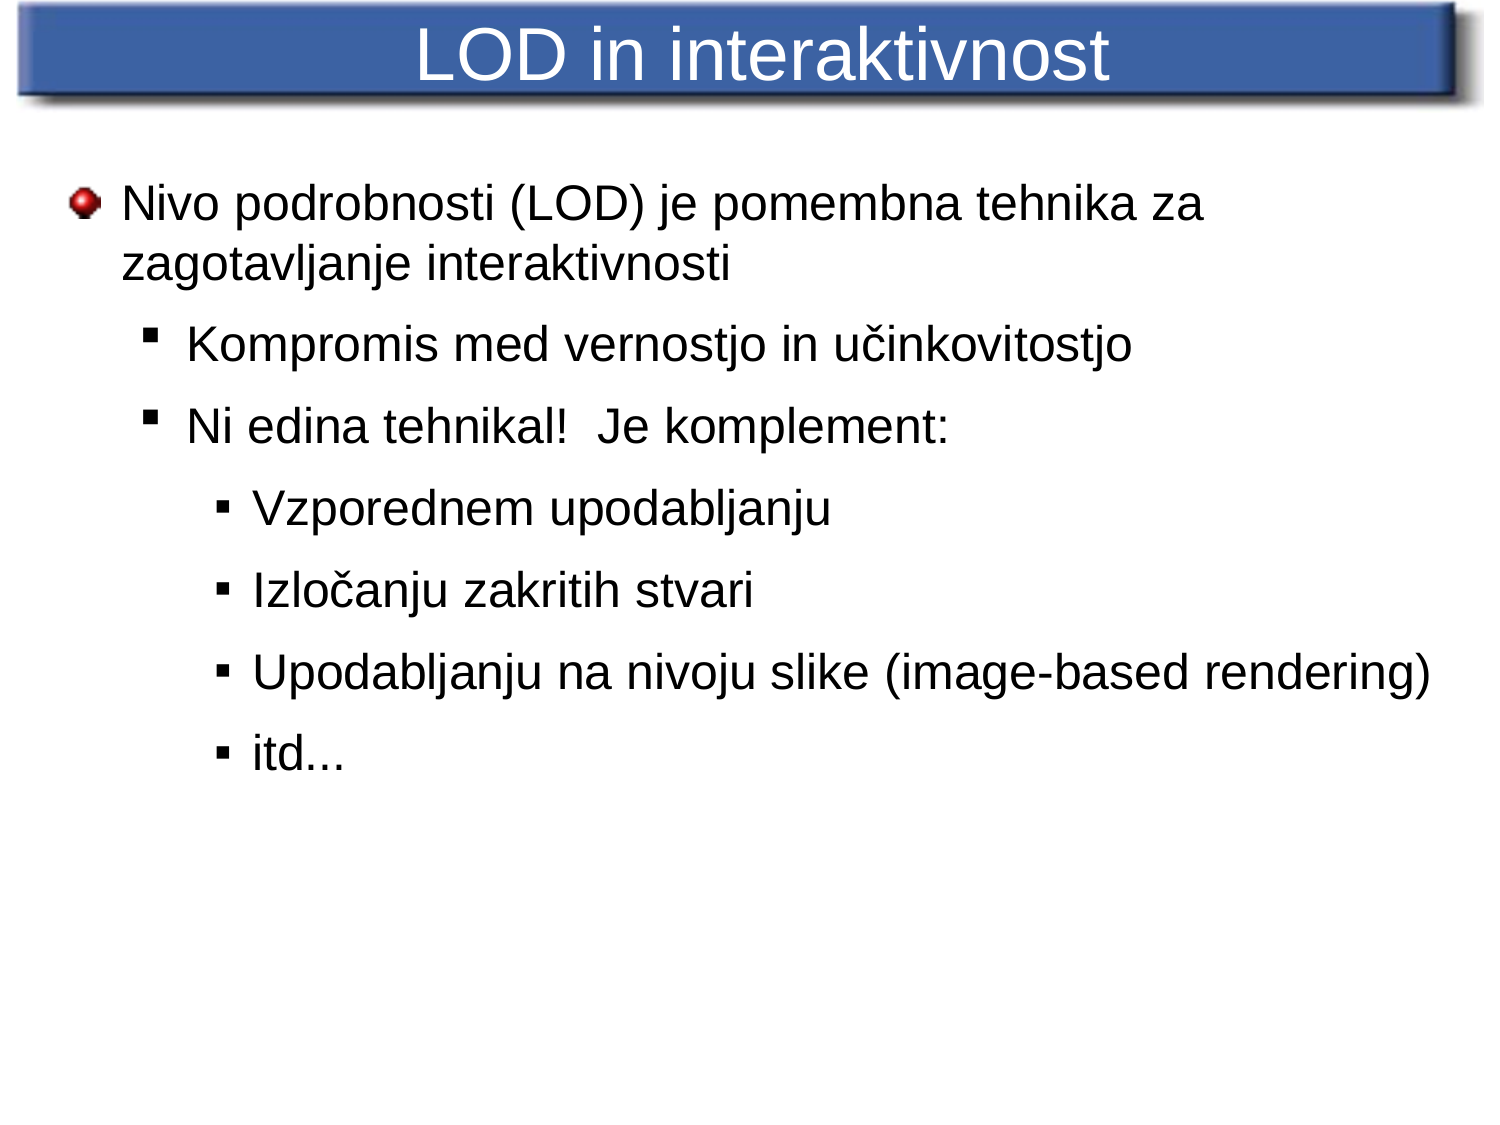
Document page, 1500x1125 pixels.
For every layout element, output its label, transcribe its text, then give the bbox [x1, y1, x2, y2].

title LOD in interaktivnost [24, 0, 1500, 103]
picture [16, 0, 1484, 113]
list Nivo podrobnosti (LOD) je pomembna tehnika za zagotavljanje interaktivnosti Kompromis med vernostjo in učinkovitostjo Ni edina tehnikal! Je komplement: Vzporednem upodabljanju Izločanju zakritih stvari Upodabljanju na nivoju slike (image-based rendering) itd... [50, 162, 1463, 1088]
